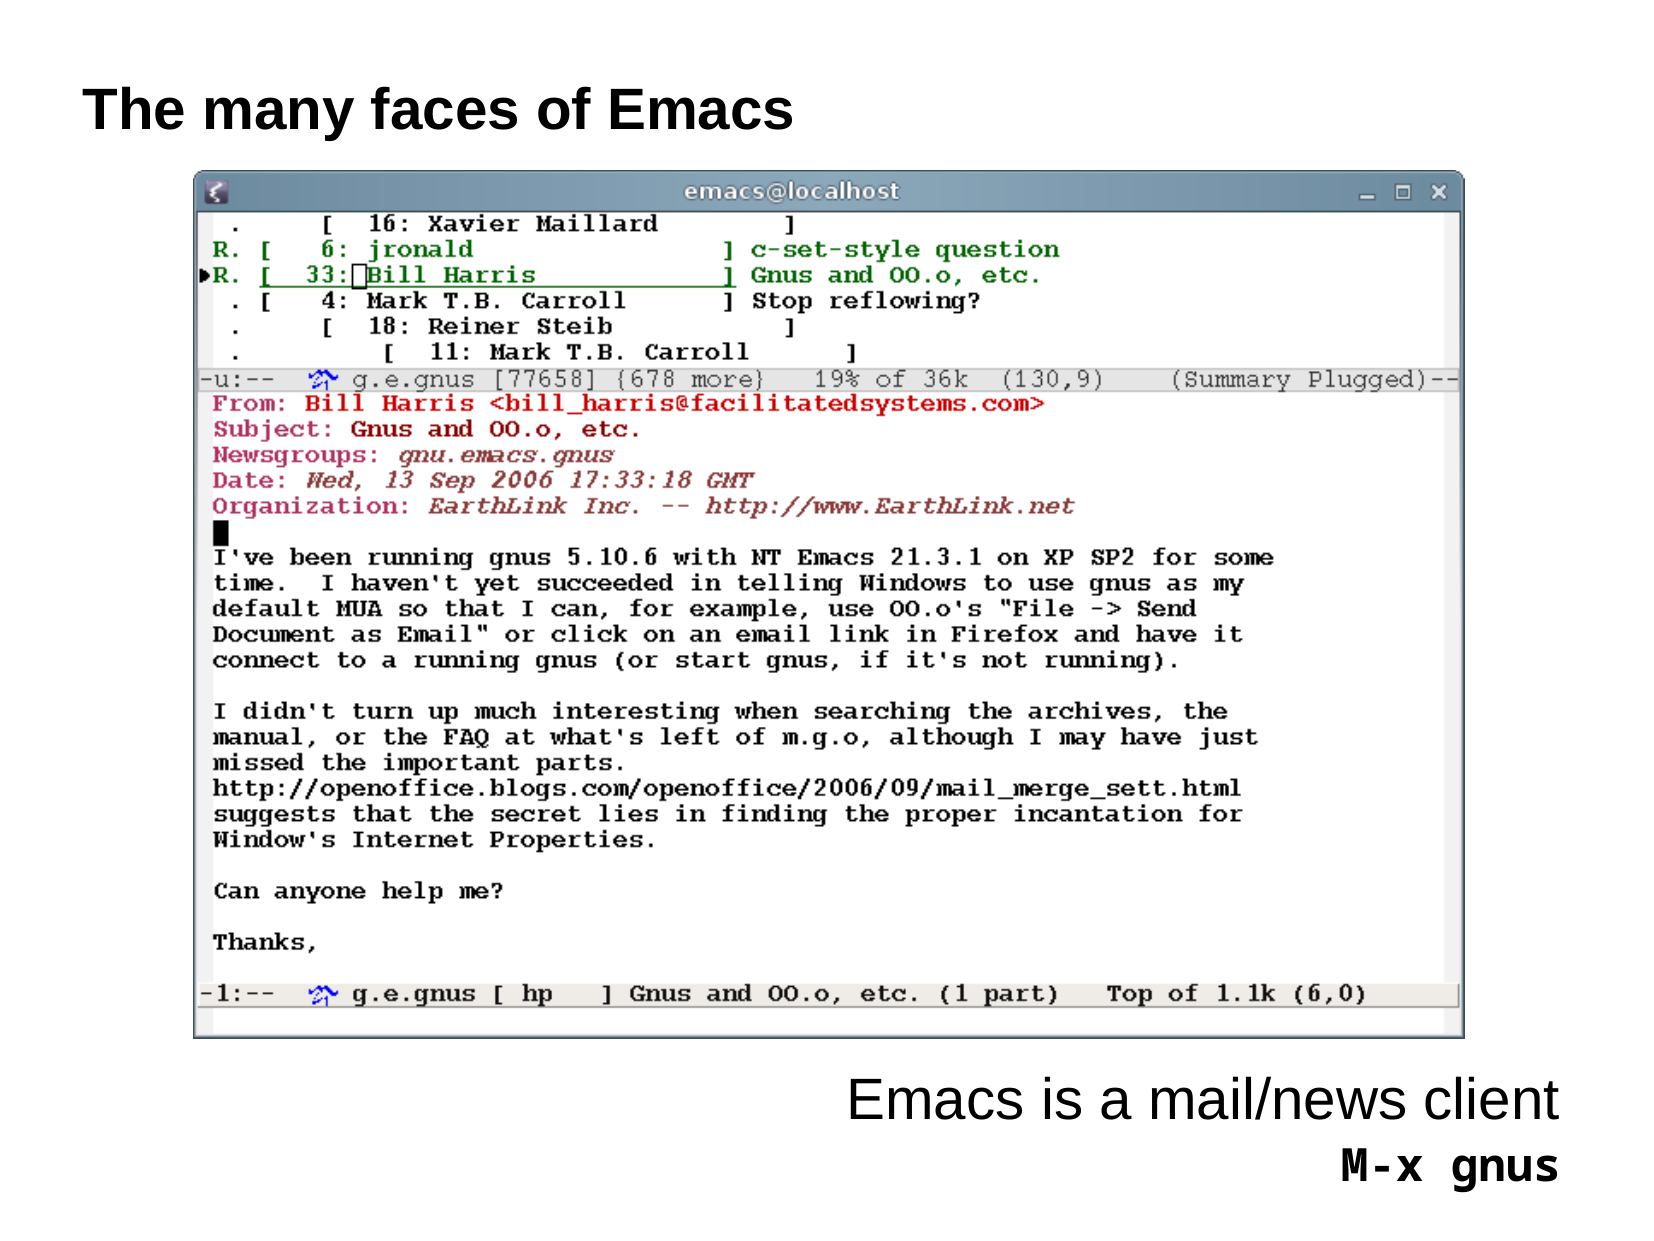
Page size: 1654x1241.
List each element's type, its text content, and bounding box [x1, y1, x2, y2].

title Emacs is a mail/news client M-x gnus [72, 1040, 1561, 1221]
title The many faces of Emacs [82, 49, 1571, 171]
picture [193, 170, 1465, 1039]
